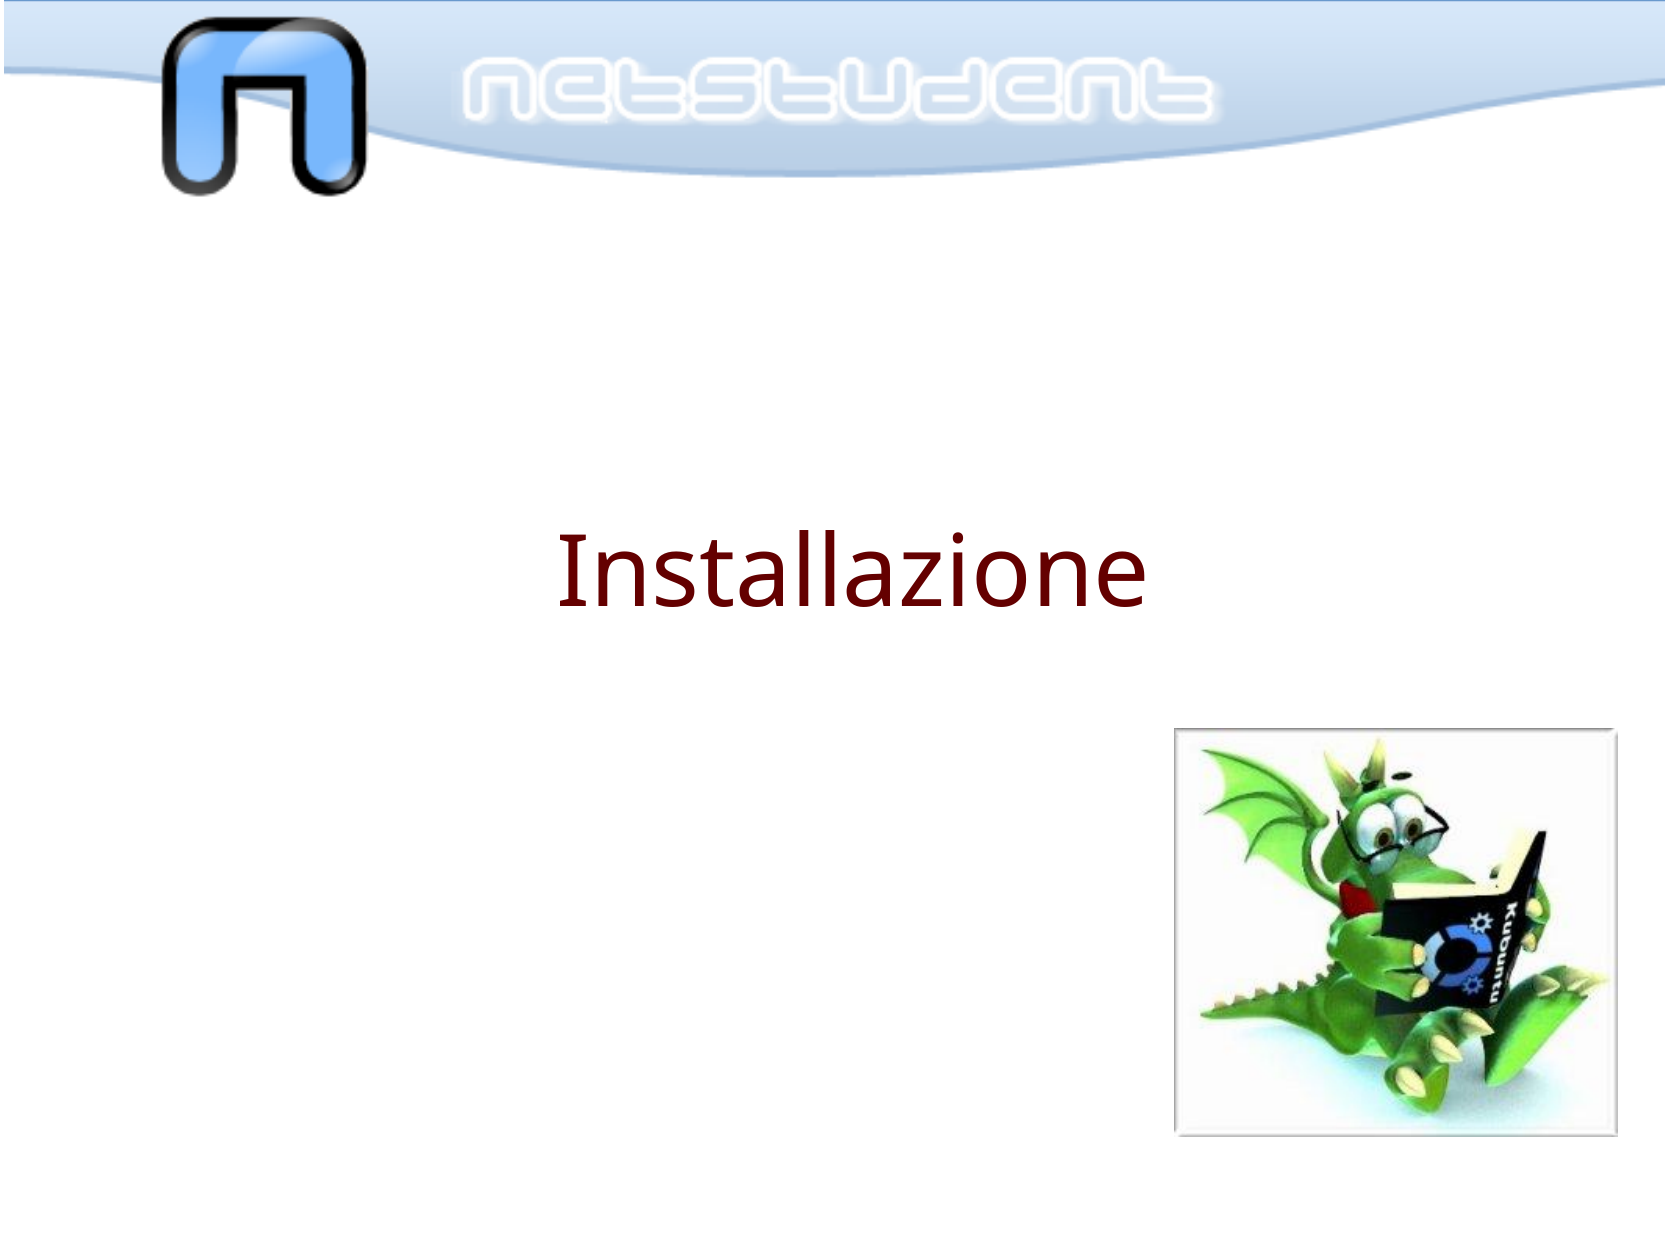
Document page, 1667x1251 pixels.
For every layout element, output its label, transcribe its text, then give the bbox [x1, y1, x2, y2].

title Installazione [195, 258, 1538, 882]
picture [0, 0, 1667, 1251]
